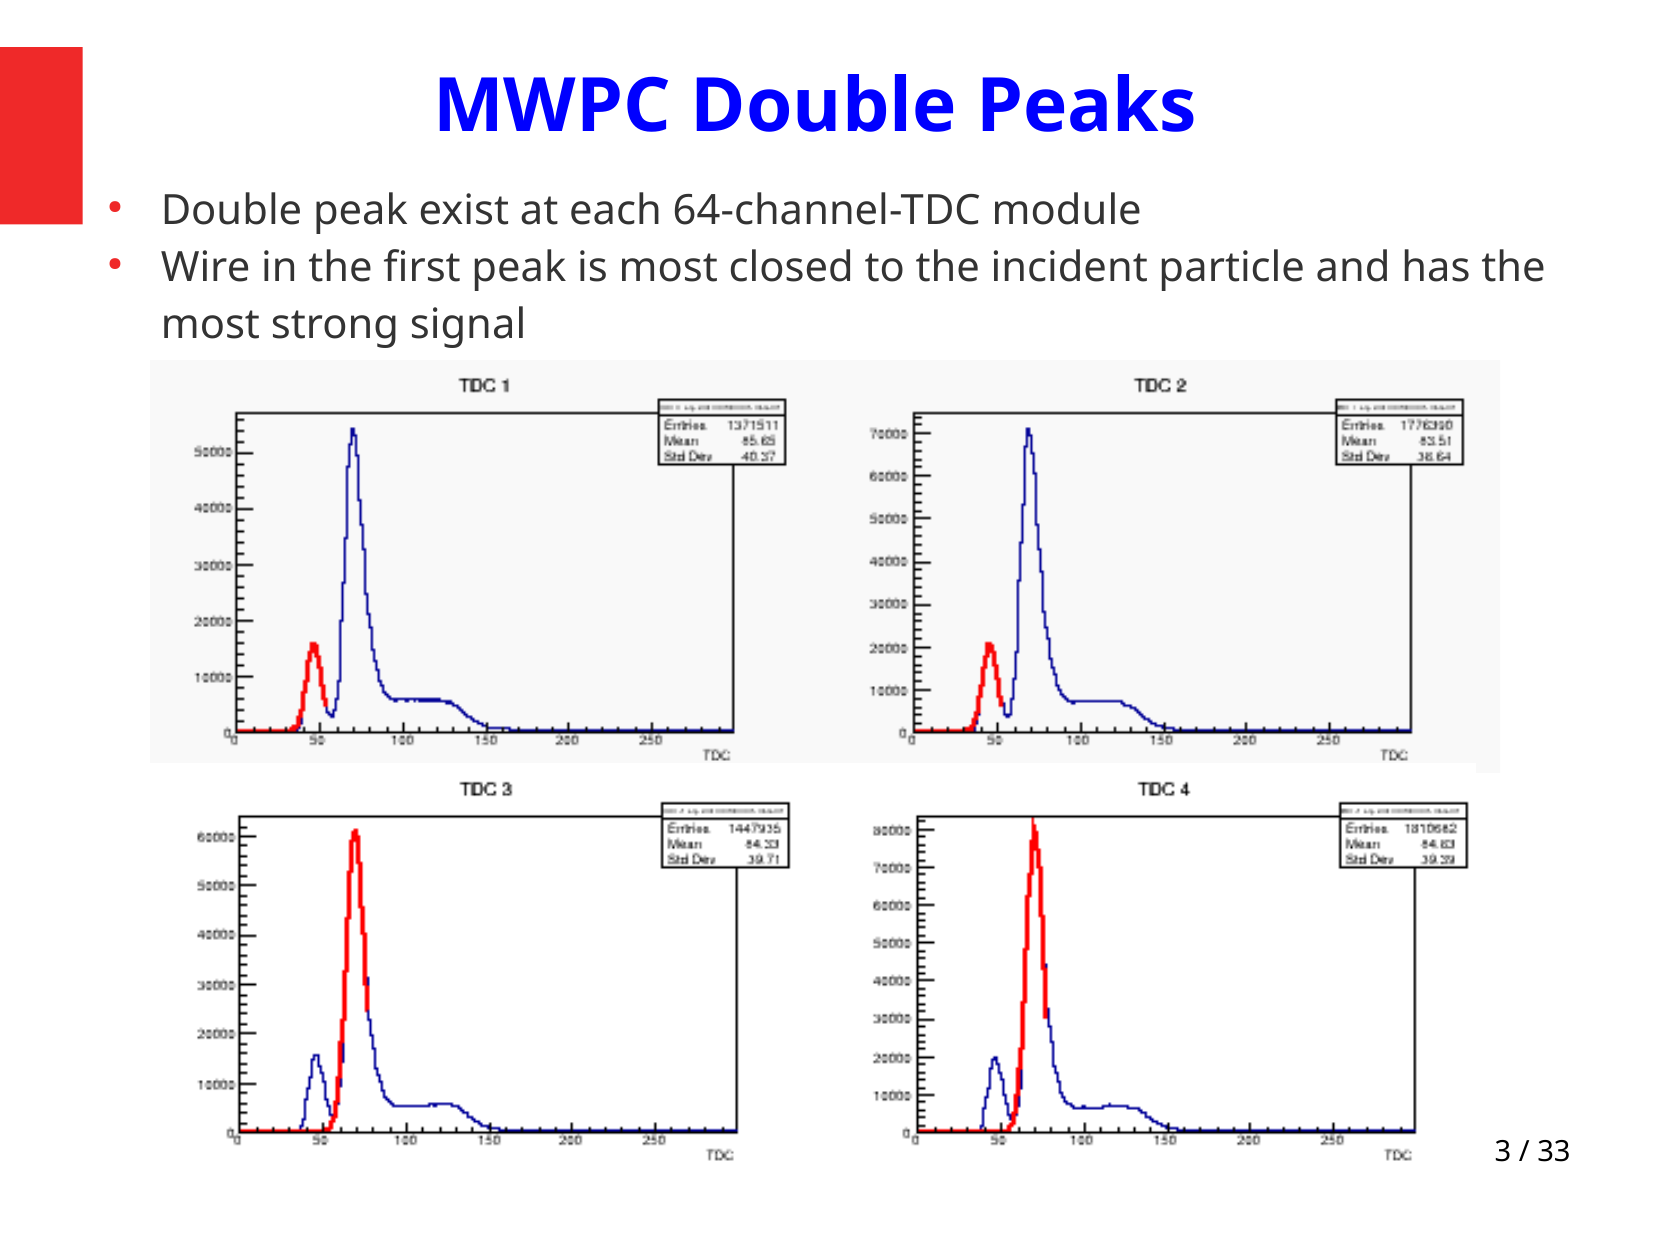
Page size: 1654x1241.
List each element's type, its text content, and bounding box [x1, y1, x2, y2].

title MWPC Double Peaks [88, 51, 1542, 154]
picture [150, 360, 1501, 1196]
list Double peak exist at each 64-channel-TDC module Wire in the first peak is most closed to the incident particle and has the most strong signal [90, 180, 1621, 376]
